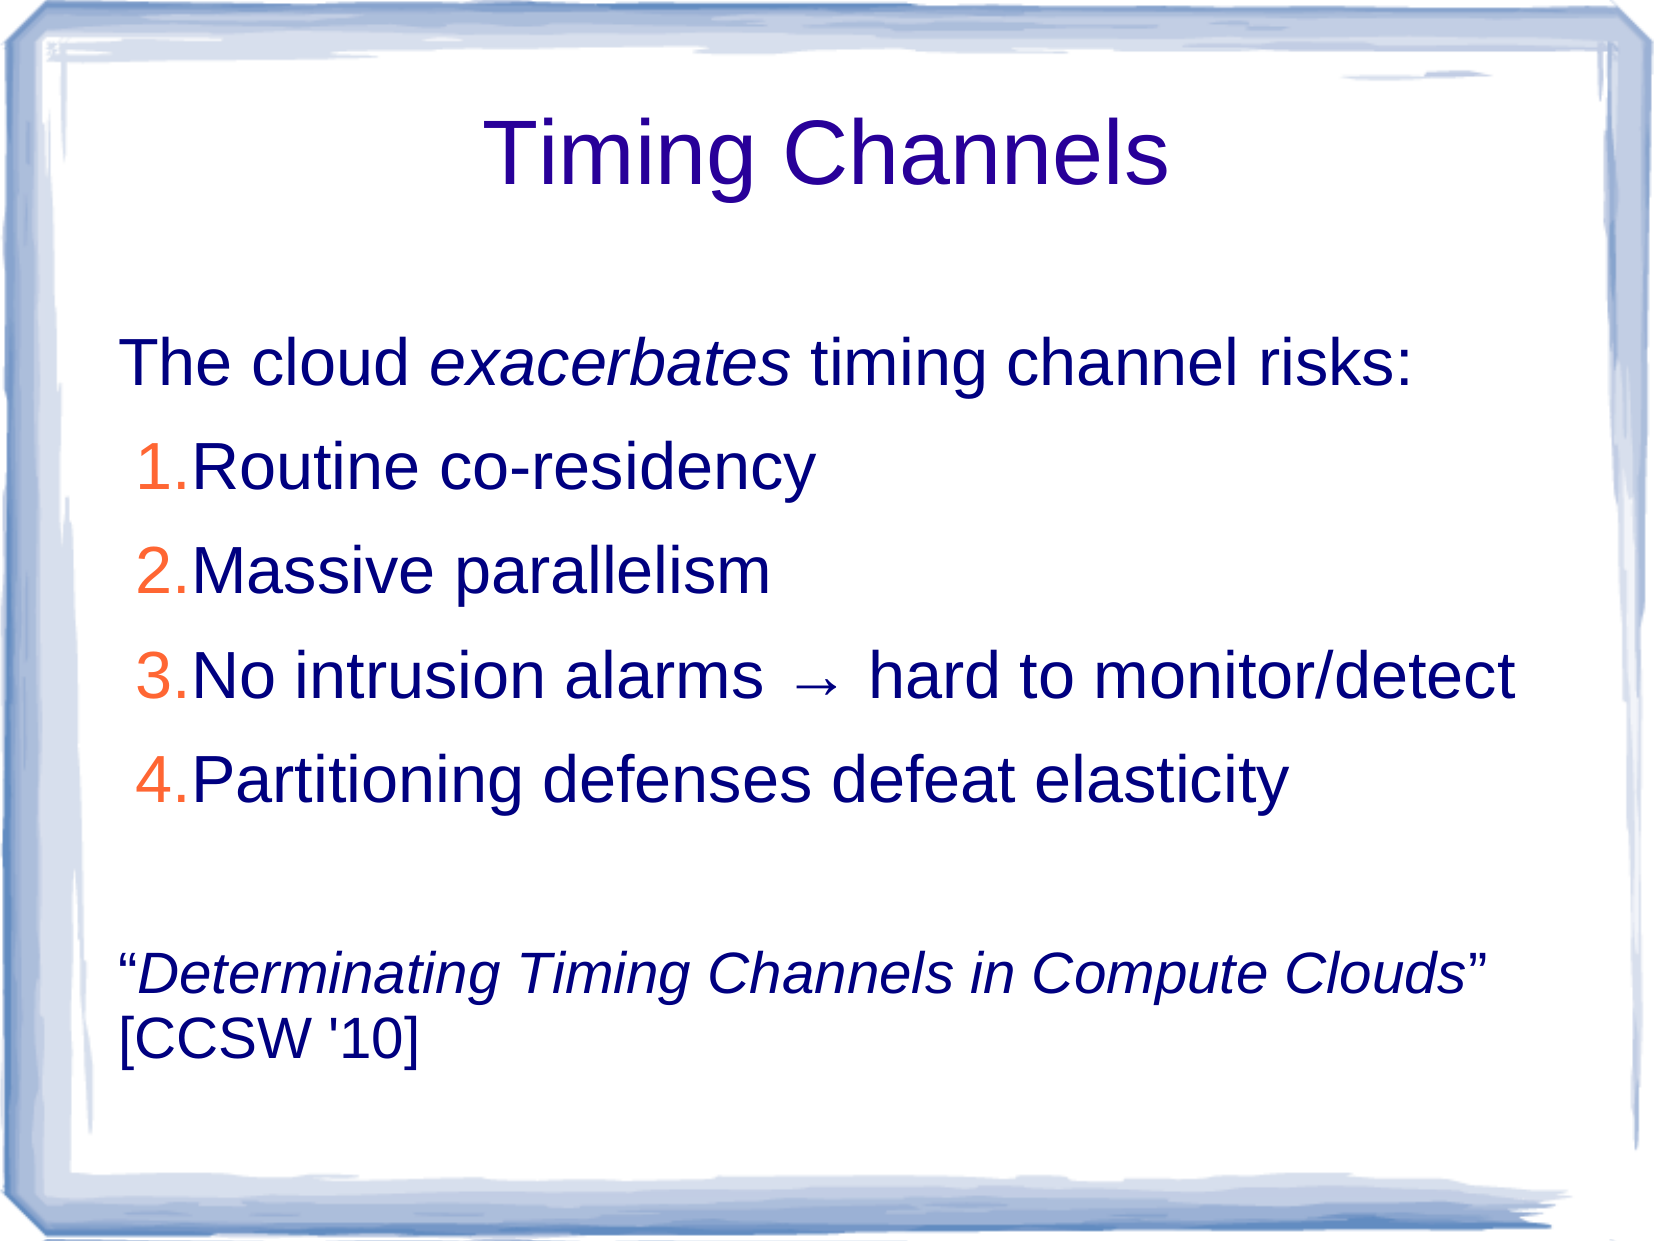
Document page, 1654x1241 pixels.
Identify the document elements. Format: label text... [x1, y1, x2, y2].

title Timing Channels [82, 49, 1571, 257]
picture [0, 0, 1654, 1241]
list The cloud exacerbates timing channel risks: Routine co-residency Massive parallelism No intrusion alarms → hard to monitor/detect Partitioning defenses defeat elasticity “Determinating Timing Channels in Compute Clouds” [CCSW '10] [118, 324, 1571, 1070]
